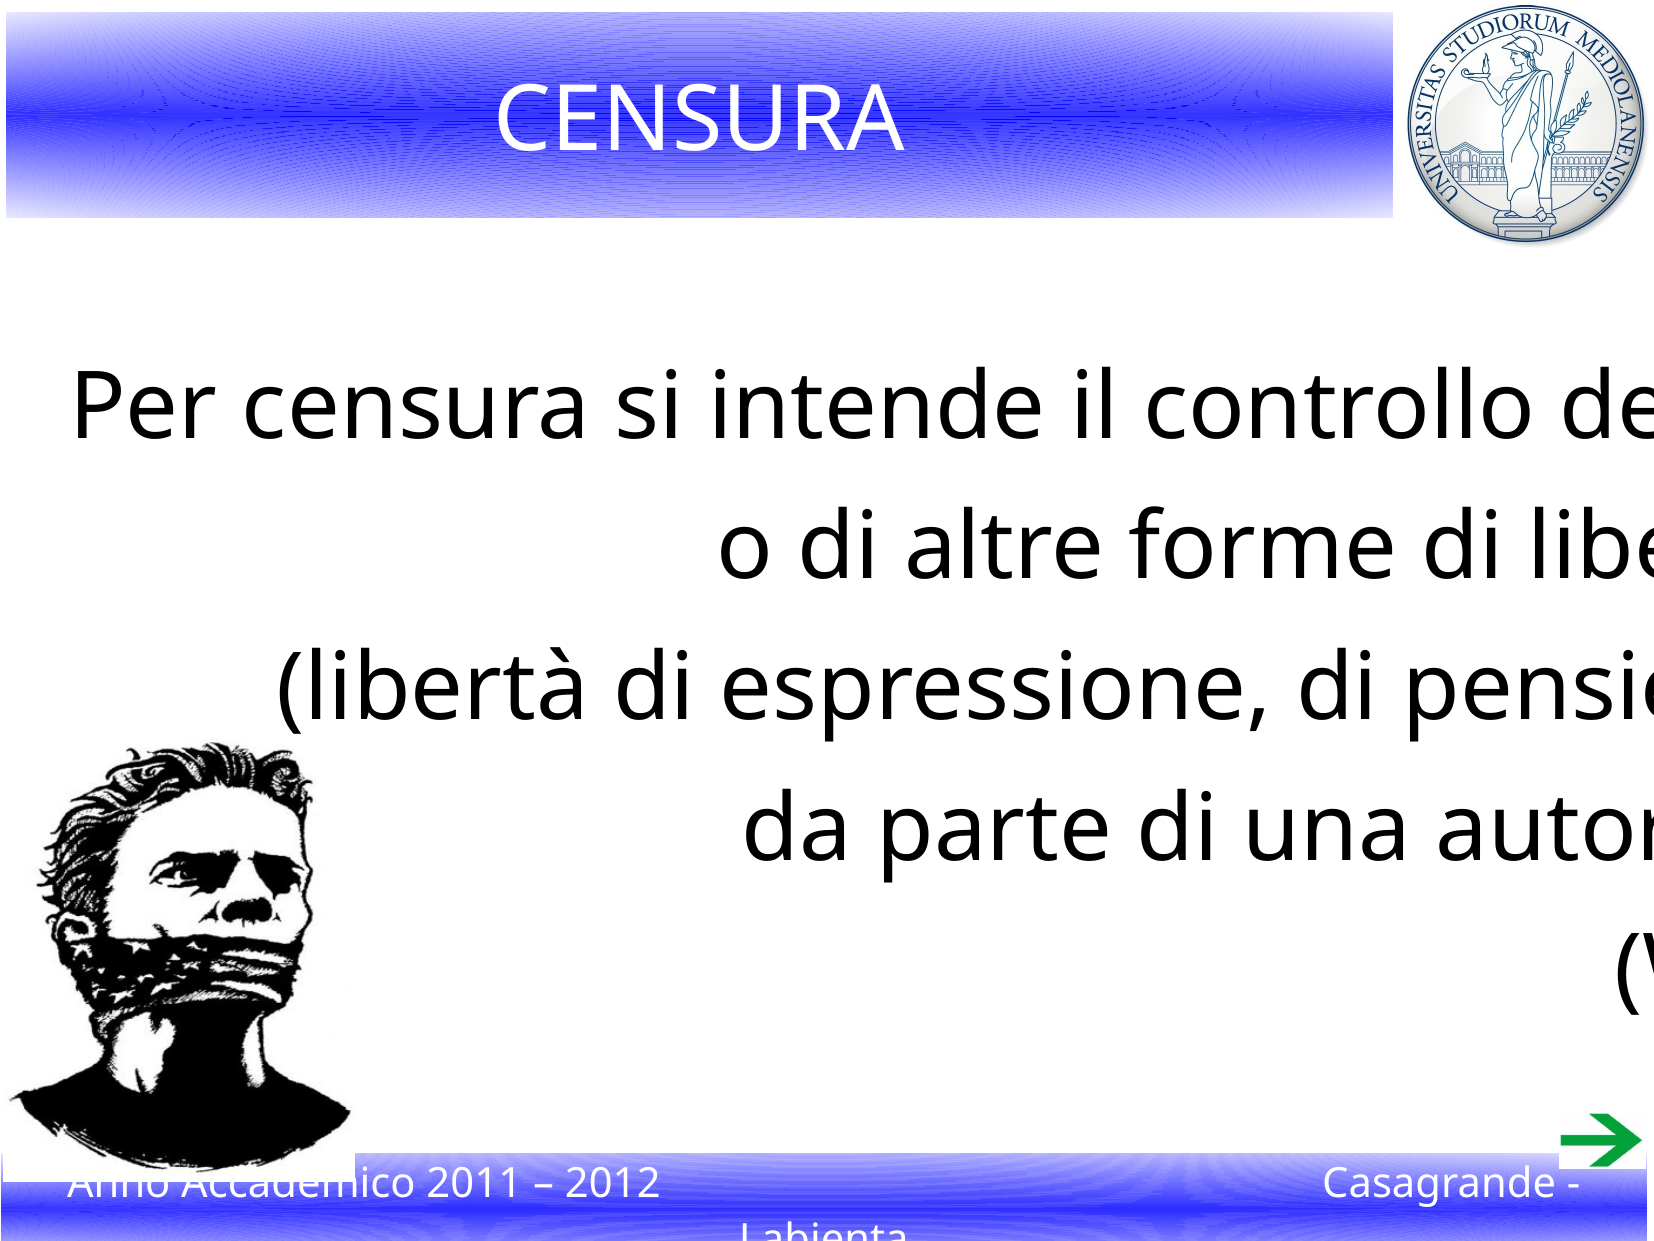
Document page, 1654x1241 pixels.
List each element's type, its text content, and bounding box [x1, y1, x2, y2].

picture [1559, 1110, 1646, 1169]
picture [1405, 5, 1651, 250]
title Anno Accademico 2011 – 2012 Casagrande - Labienta [0, 1185, 1648, 1233]
picture [3, 738, 355, 1182]
title CENSURA [5, 11, 1394, 219]
text_box Per censura si intende il controllo della comunicazione o di altre forme di libertà (libertà di espressione, di pensiero, di parola) da parte di una autorità. (Wikipedia) [29, 317, 1533, 1004]
